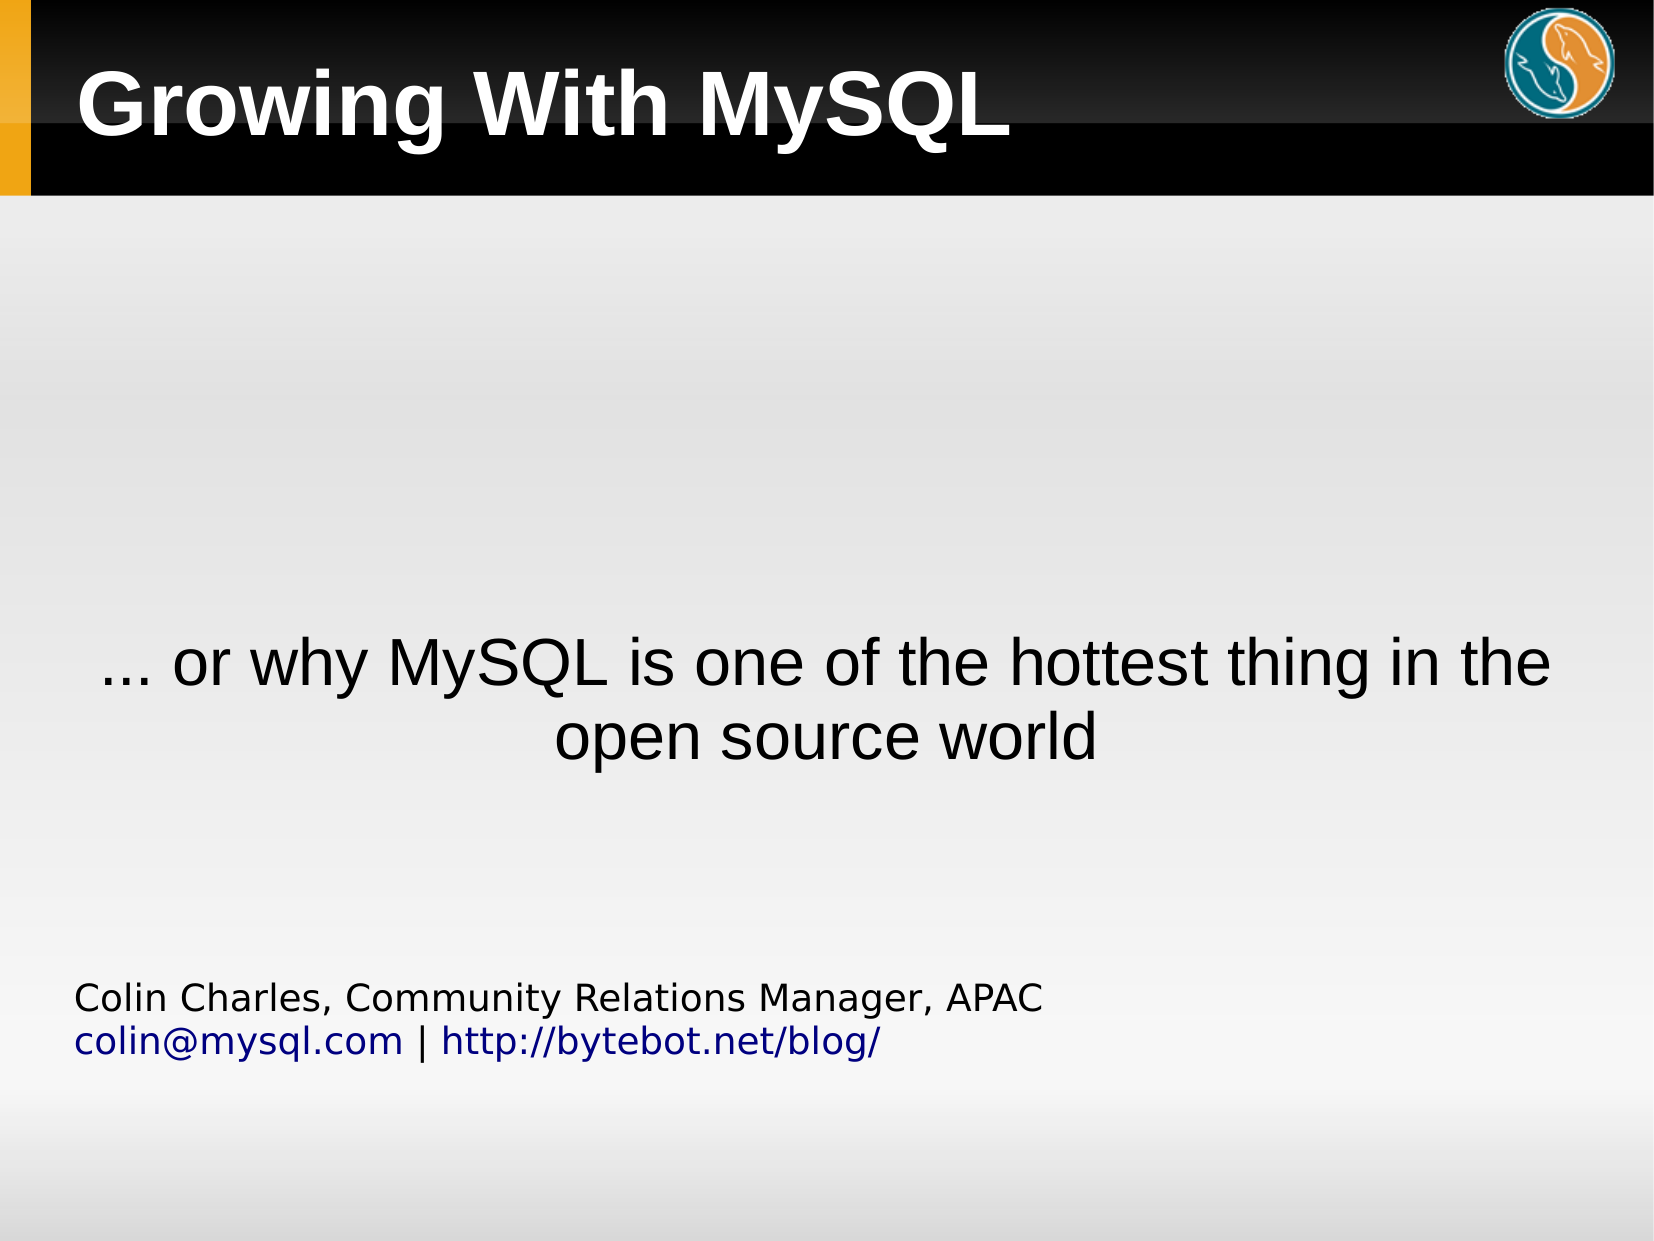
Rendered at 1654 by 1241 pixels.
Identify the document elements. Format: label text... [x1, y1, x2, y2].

subtitle ... or why MySQL is one of the hottest thing in the open source world [82, 290, 1571, 1109]
text_box Colin Charles, Community Relations Manager, APAC colin@mysql.com | http://bytebot.net/blog/ [59, 968, 1040, 1071]
picture [0, 0, 1654, 1241]
title Growing With MySQL [76, 7, 1565, 200]
